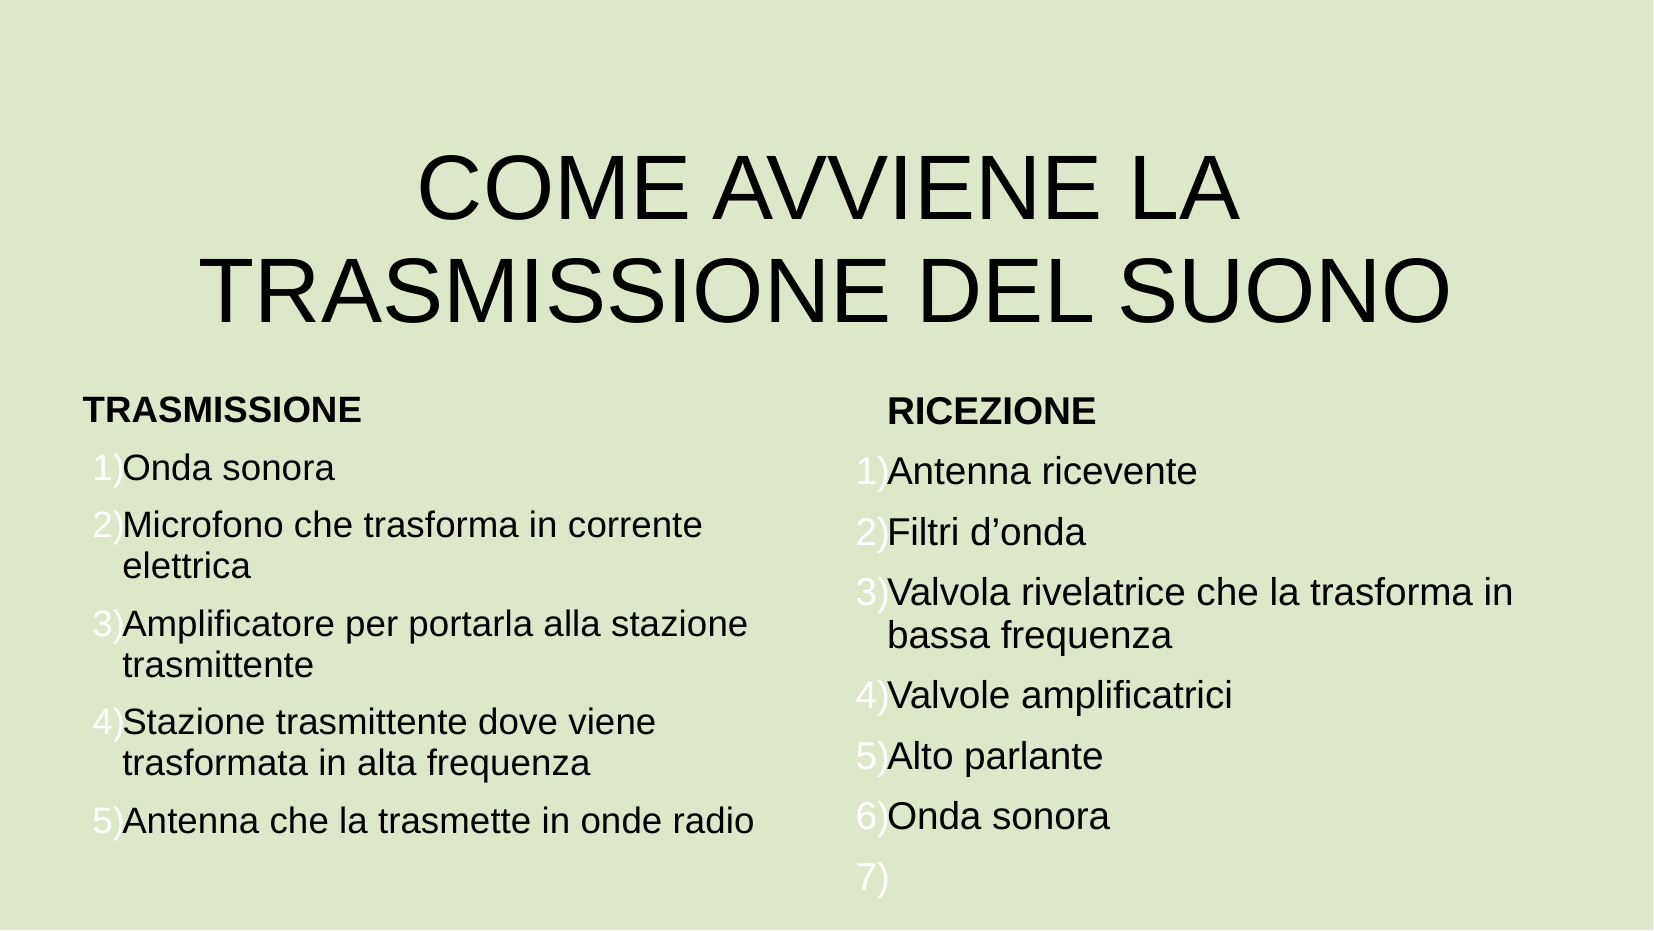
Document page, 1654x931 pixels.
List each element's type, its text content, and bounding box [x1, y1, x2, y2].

list TRASMISSIONE Onda sonora Microfono che trasforma in corrente elettrica Amplificatore per portarla alla stazione trasmittente Stazione trasmittente dove viene trasformata in alta frequenza Antenna che la trasmette in onde radio [82, 389, 809, 842]
list RICEZIONE Antenna ricevente Filtri d’onda Valvola rivelatrice che la trasforma in bassa frequenza Valvole amplificatrici Alto parlante Onda sonora [845, 389, 1572, 842]
title COME AVVIENE LA TRASMISSIONE DEL SUONO [82, 132, 1571, 346]
